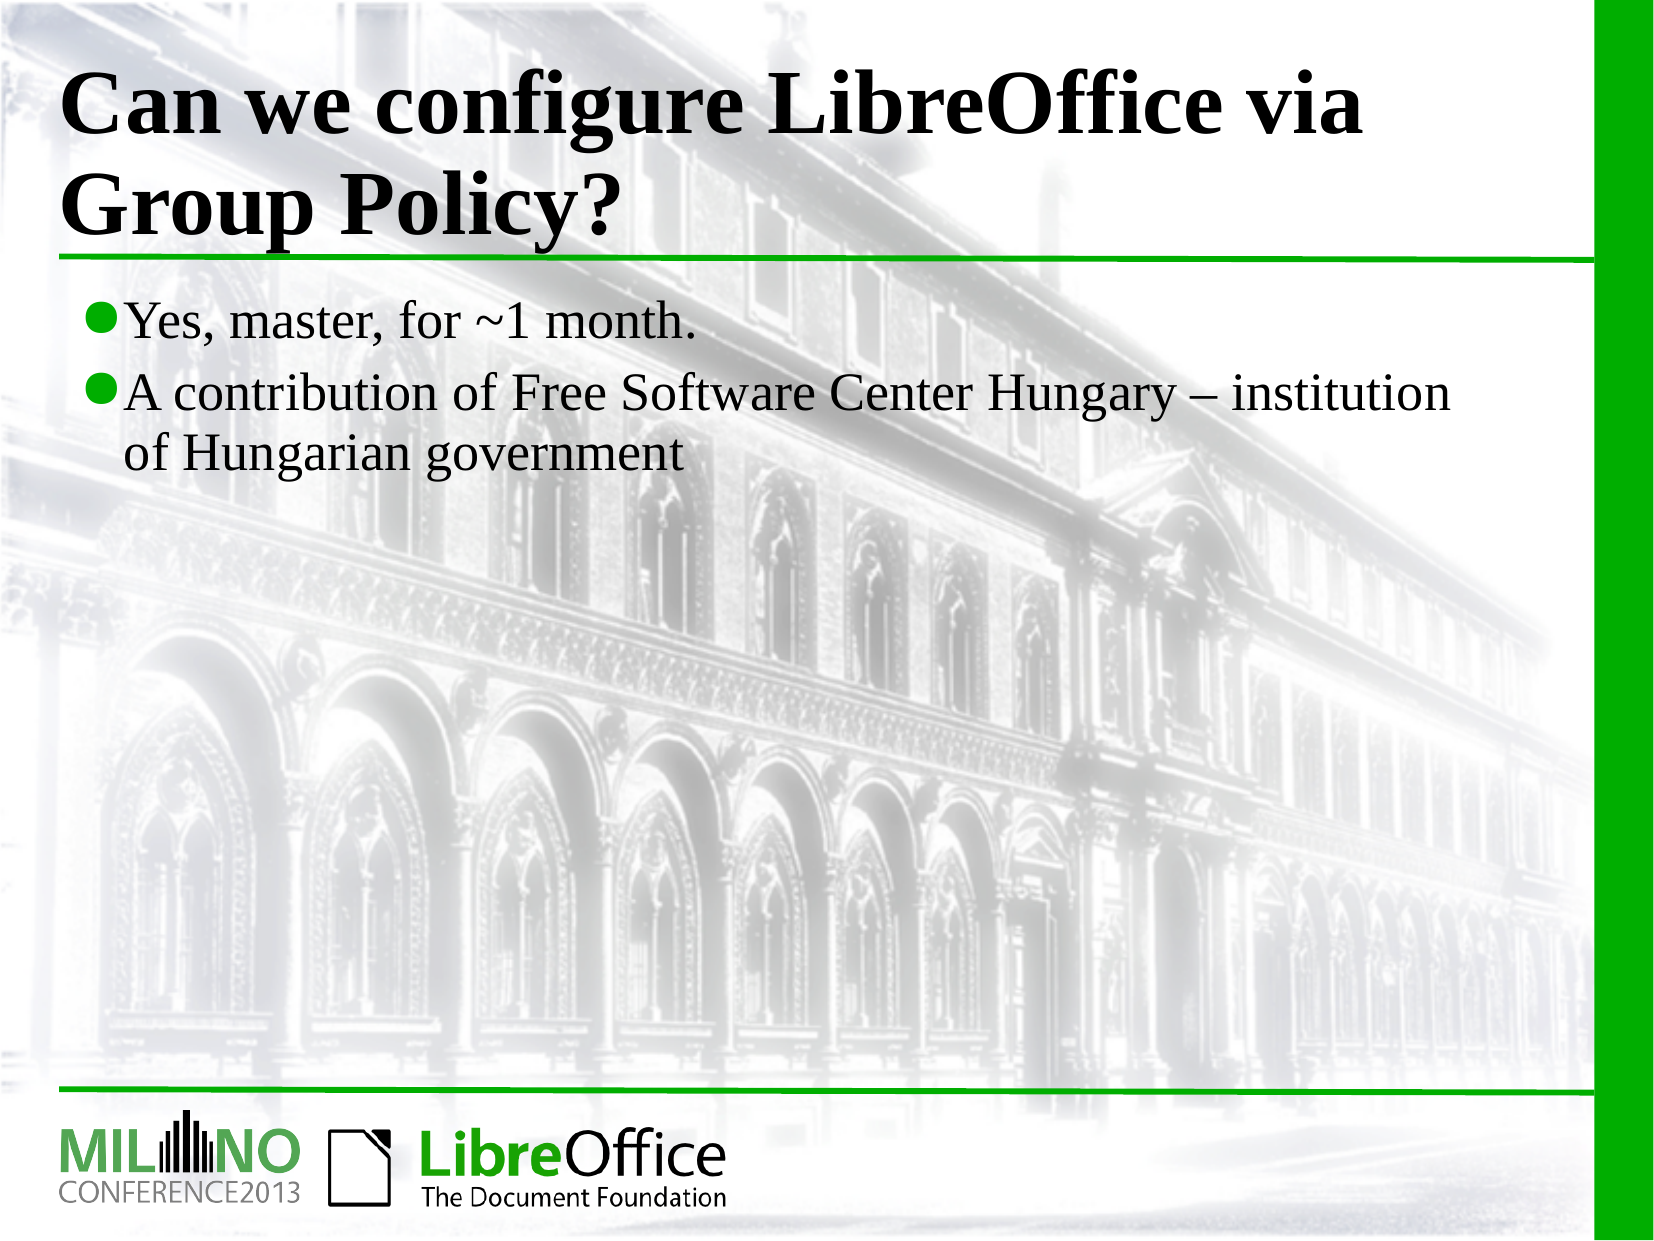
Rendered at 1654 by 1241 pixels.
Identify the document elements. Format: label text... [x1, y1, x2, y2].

title Can we configure LibreOffice via Group Policy? [59, 49, 1548, 257]
picture [0, 1, 1594, 1241]
list Yes, master, for ~1 month. A contribution of Free Software Center Hungary – institution of Hungarian government [35, 290, 1524, 1010]
